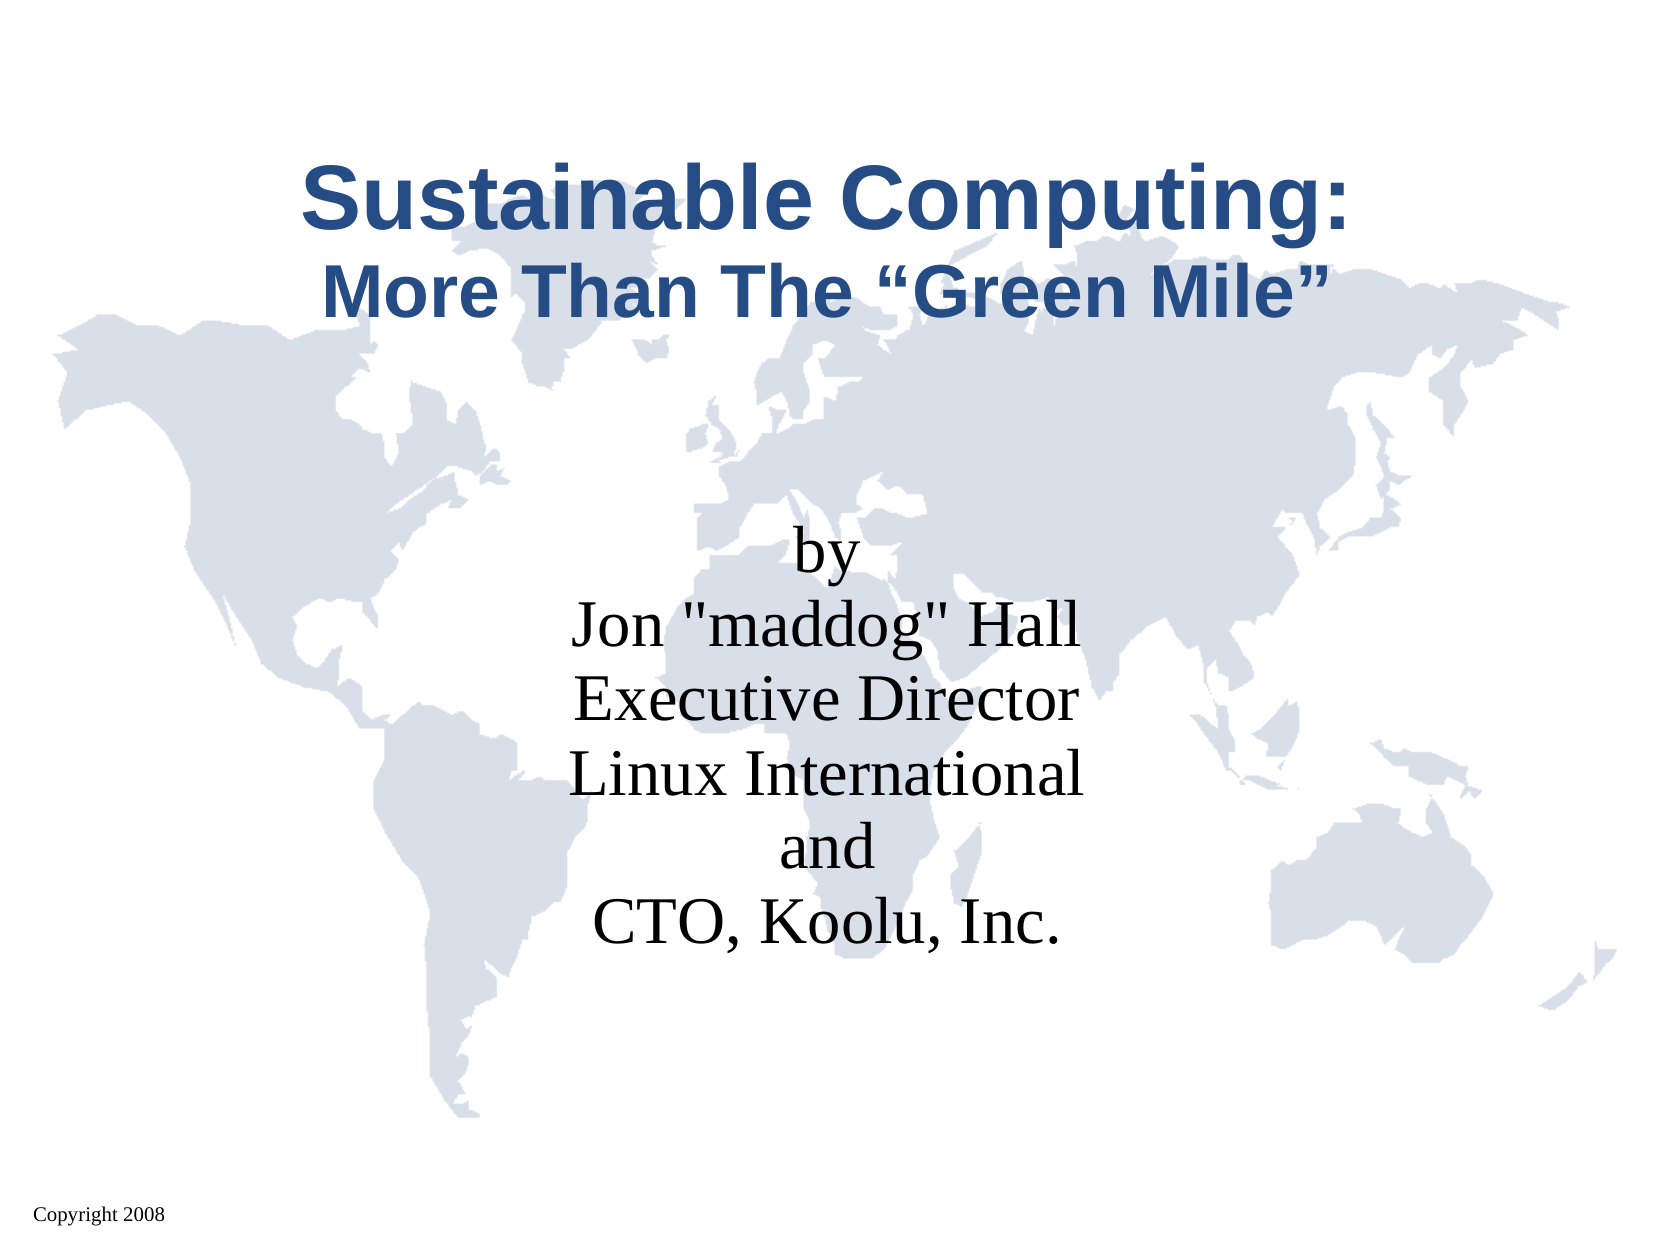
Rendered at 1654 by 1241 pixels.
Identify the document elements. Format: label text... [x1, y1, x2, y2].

title Sustainable Computing: More Than The “Green Mile” [121, 59, 1534, 344]
subtitle by Jon "maddog" Hall Executive Director Linux International and CTO, Koolu, Inc. [121, 344, 1534, 1127]
picture [28, 99, 1645, 1154]
